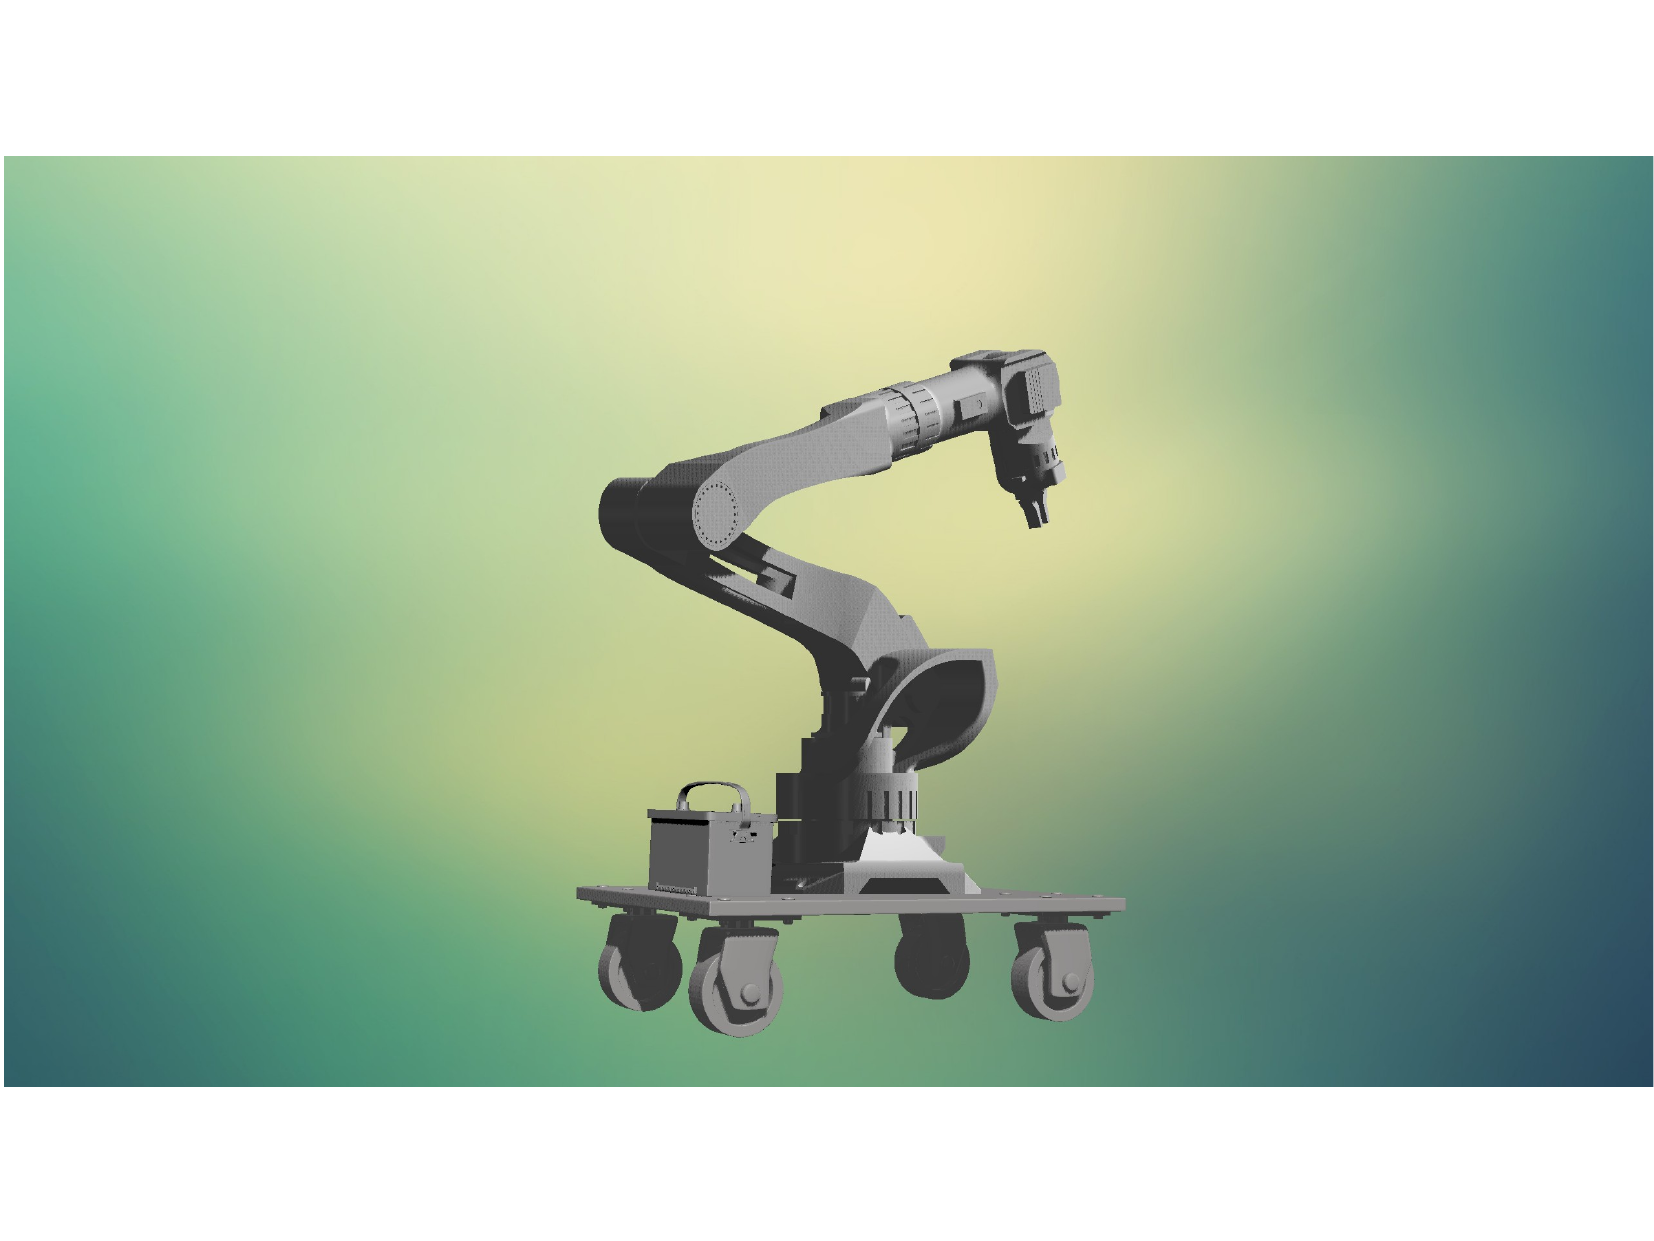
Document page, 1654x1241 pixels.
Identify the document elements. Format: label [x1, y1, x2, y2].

picture [4, 156, 1654, 1087]
